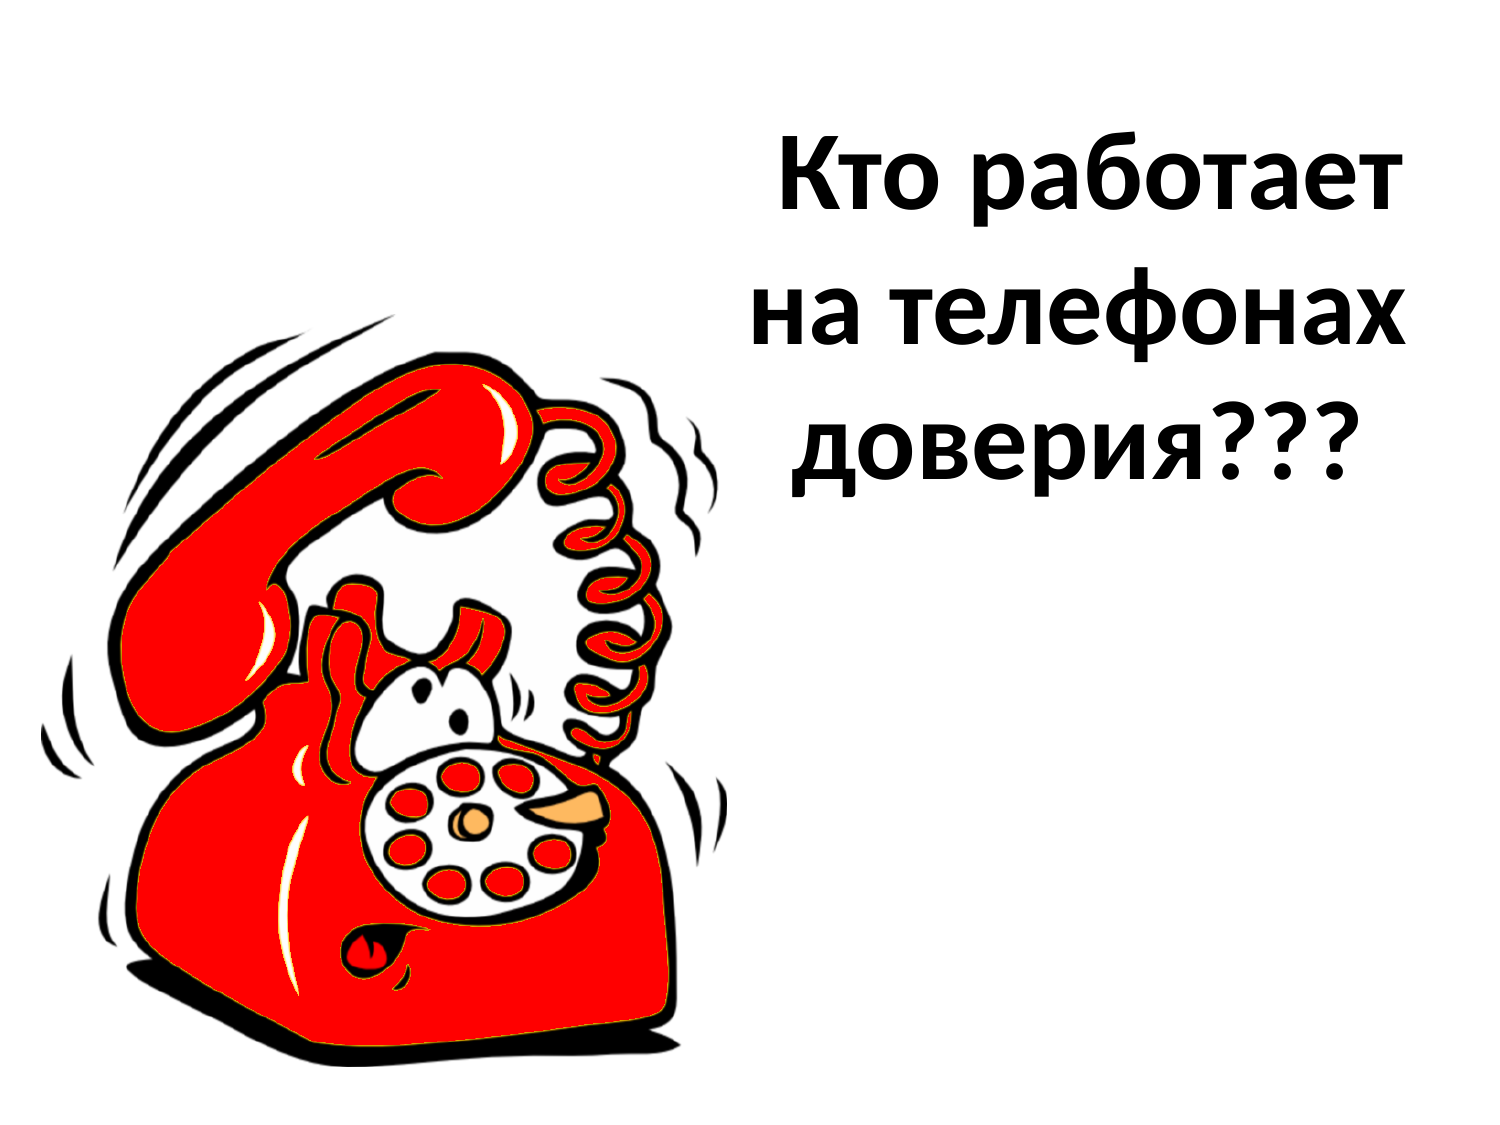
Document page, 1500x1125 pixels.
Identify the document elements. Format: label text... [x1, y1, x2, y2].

text_box Кто работает на телефонах доверия??? [691, 89, 1465, 645]
picture [41, 314, 727, 1067]
